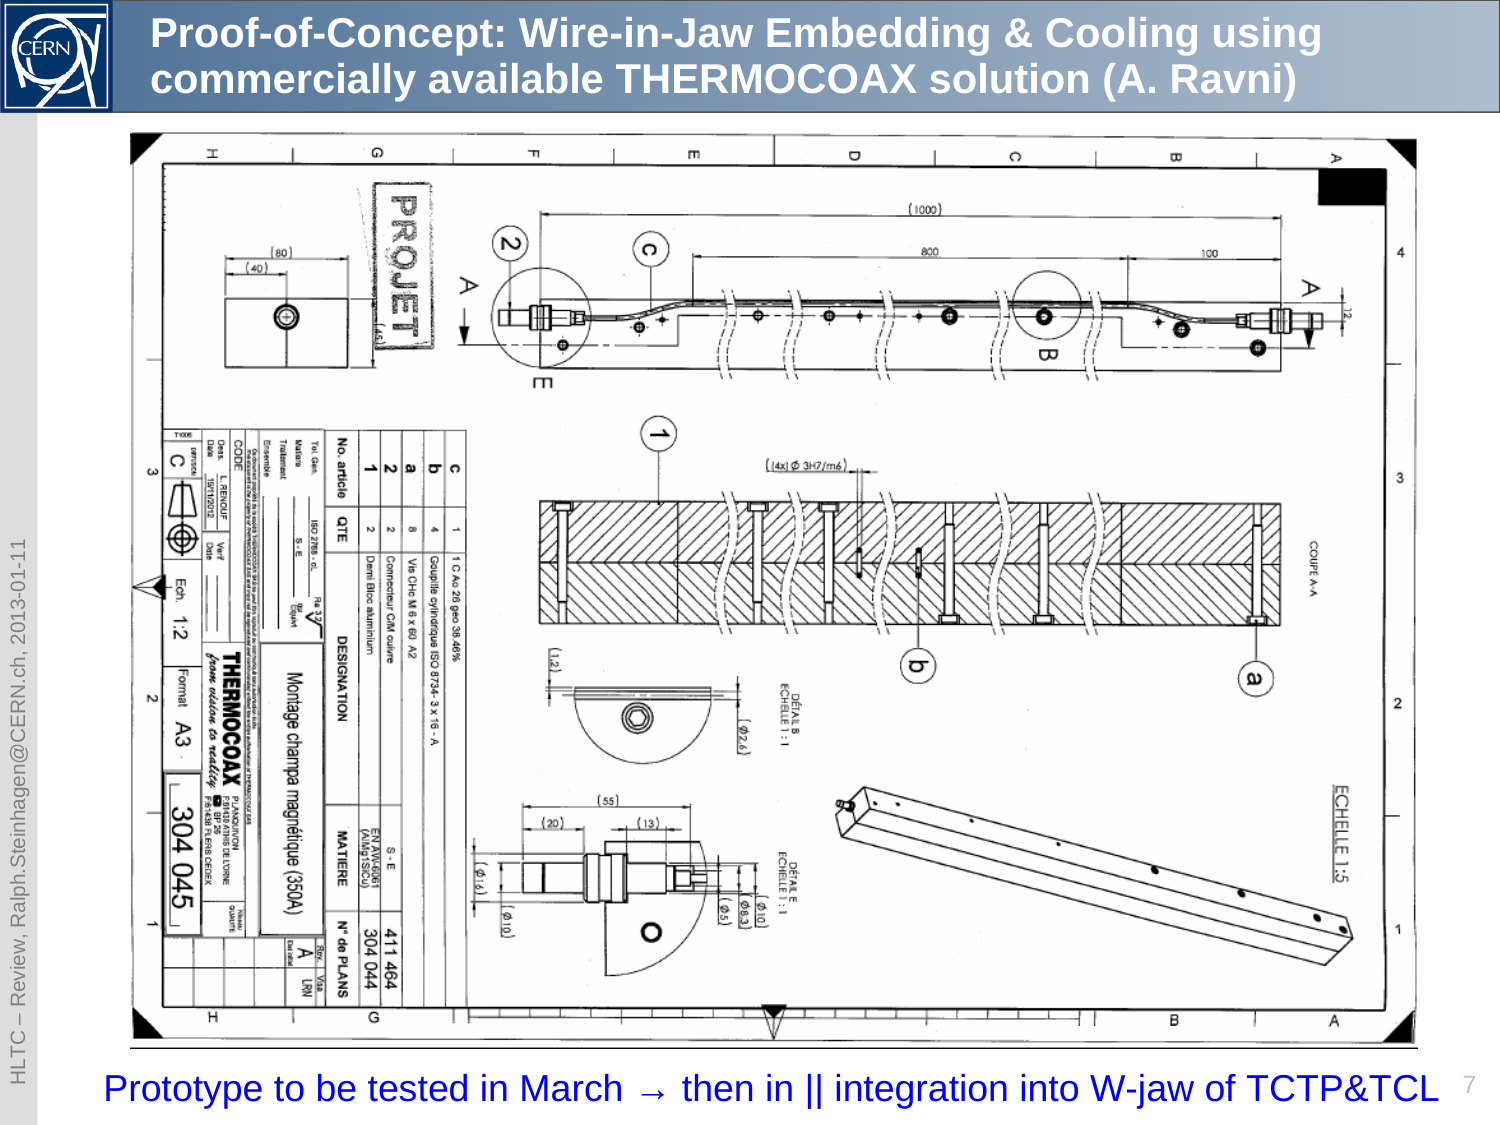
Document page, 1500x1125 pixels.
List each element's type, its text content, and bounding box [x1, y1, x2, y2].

picture [0, 0, 113, 113]
title Proof-of-Concept: Wire-in-Jaw Embedding & Cooling using commercially available THERMOCOAX solution (A. Ravni) [150, 0, 1477, 113]
text_box Prototype to be tested in March → then in || integration into W-jaw of TCTP&TCL [88, 1060, 1492, 1117]
picture [130, 130, 1418, 1049]
